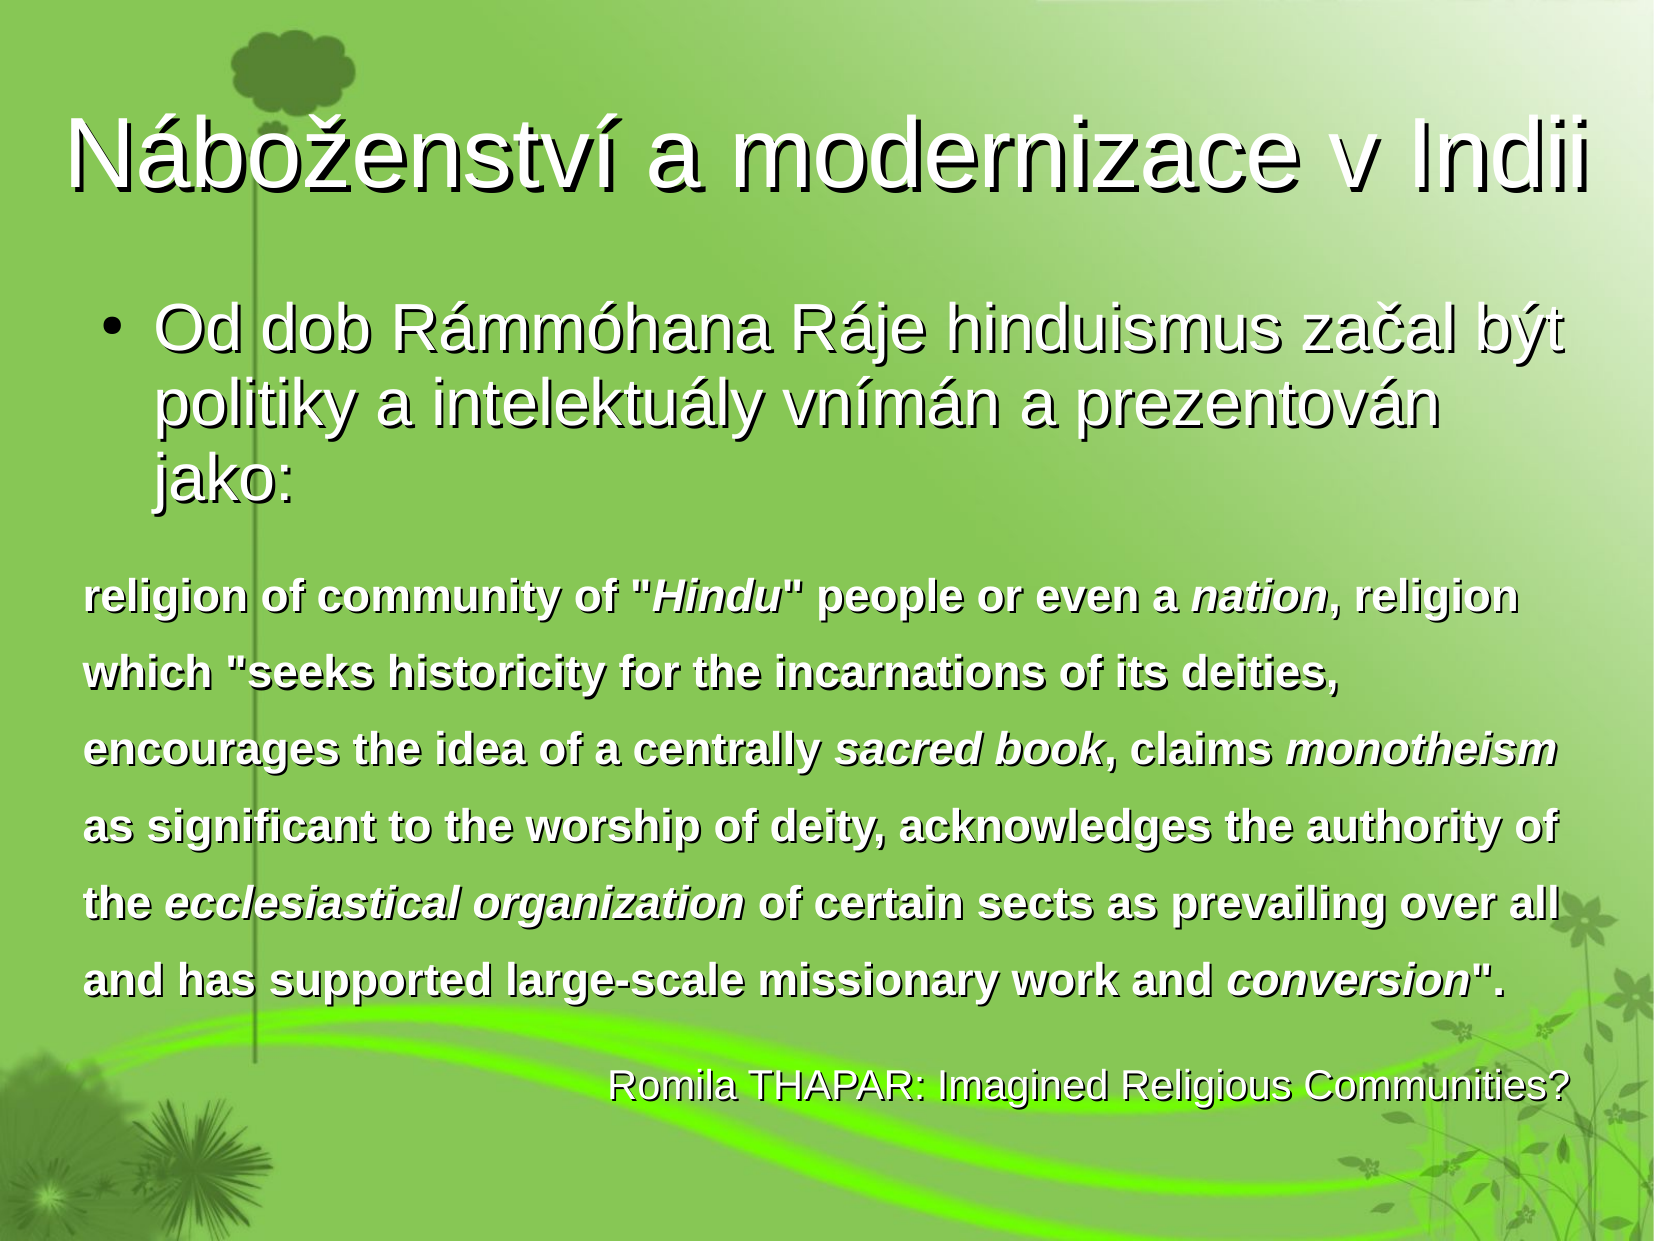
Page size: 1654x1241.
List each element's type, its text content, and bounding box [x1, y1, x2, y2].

title Náboženství a modernizace v Indii [59, 49, 1595, 257]
list Od dob Rámmóhana Ráje hinduismus začal být politiky a intelektuály vnímán a prezentován jako: religion of community of "Hindu" people or even a nation, religion which "seeks historicity for the incarnations of its deities, encourages the idea of a centrally sacred book, claims monotheism as significant to the worship of deity, acknowledges the authority of the ecclesiastical organization of certain sects as prevailing over all and has supported large-scale missionary work and conversion". Romila THAPAR: Imagined Religious Communities? [82, 290, 1571, 1116]
picture [0, 0, 1654, 1241]
